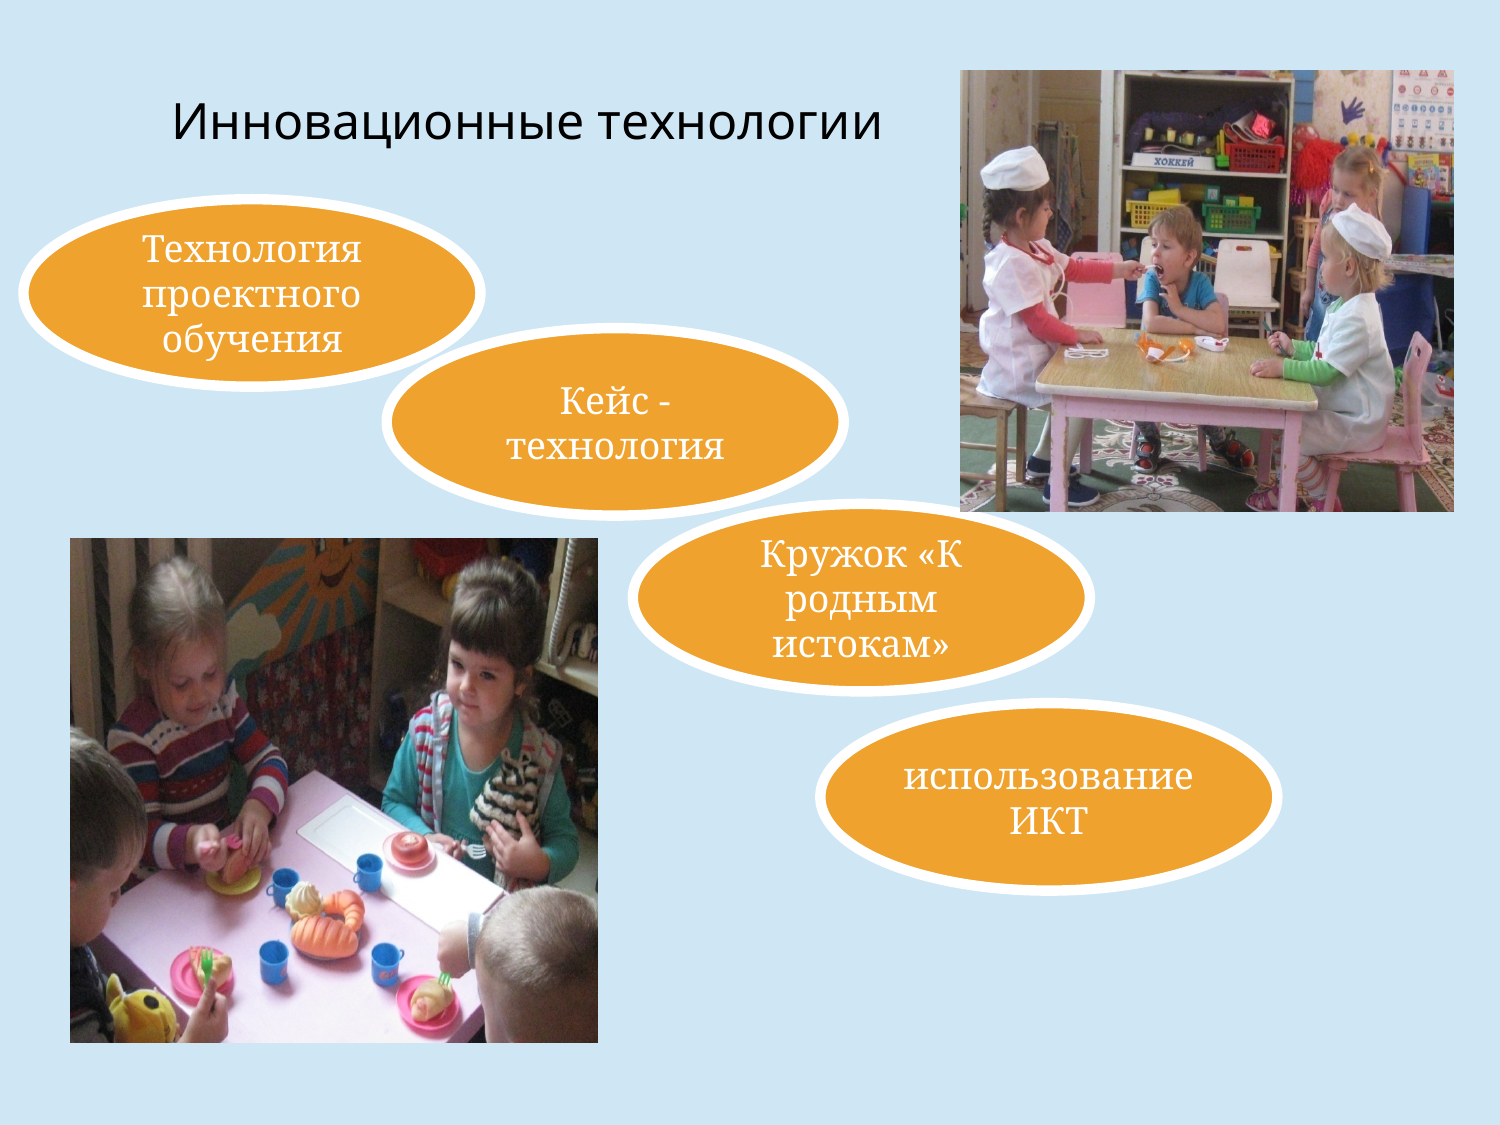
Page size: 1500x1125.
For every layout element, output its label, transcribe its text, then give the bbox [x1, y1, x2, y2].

text_box Кружок «К родным истокам» [632, 503, 1090, 692]
text_box Технология проектного обучения [23, 199, 481, 387]
picture [960, 70, 1454, 512]
text_box Инновационные технологии [58, 81, 960, 157]
text_box использование ИКТ [820, 703, 1278, 891]
picture [70, 538, 598, 1043]
text_box Кейс -технология [386, 328, 844, 516]
